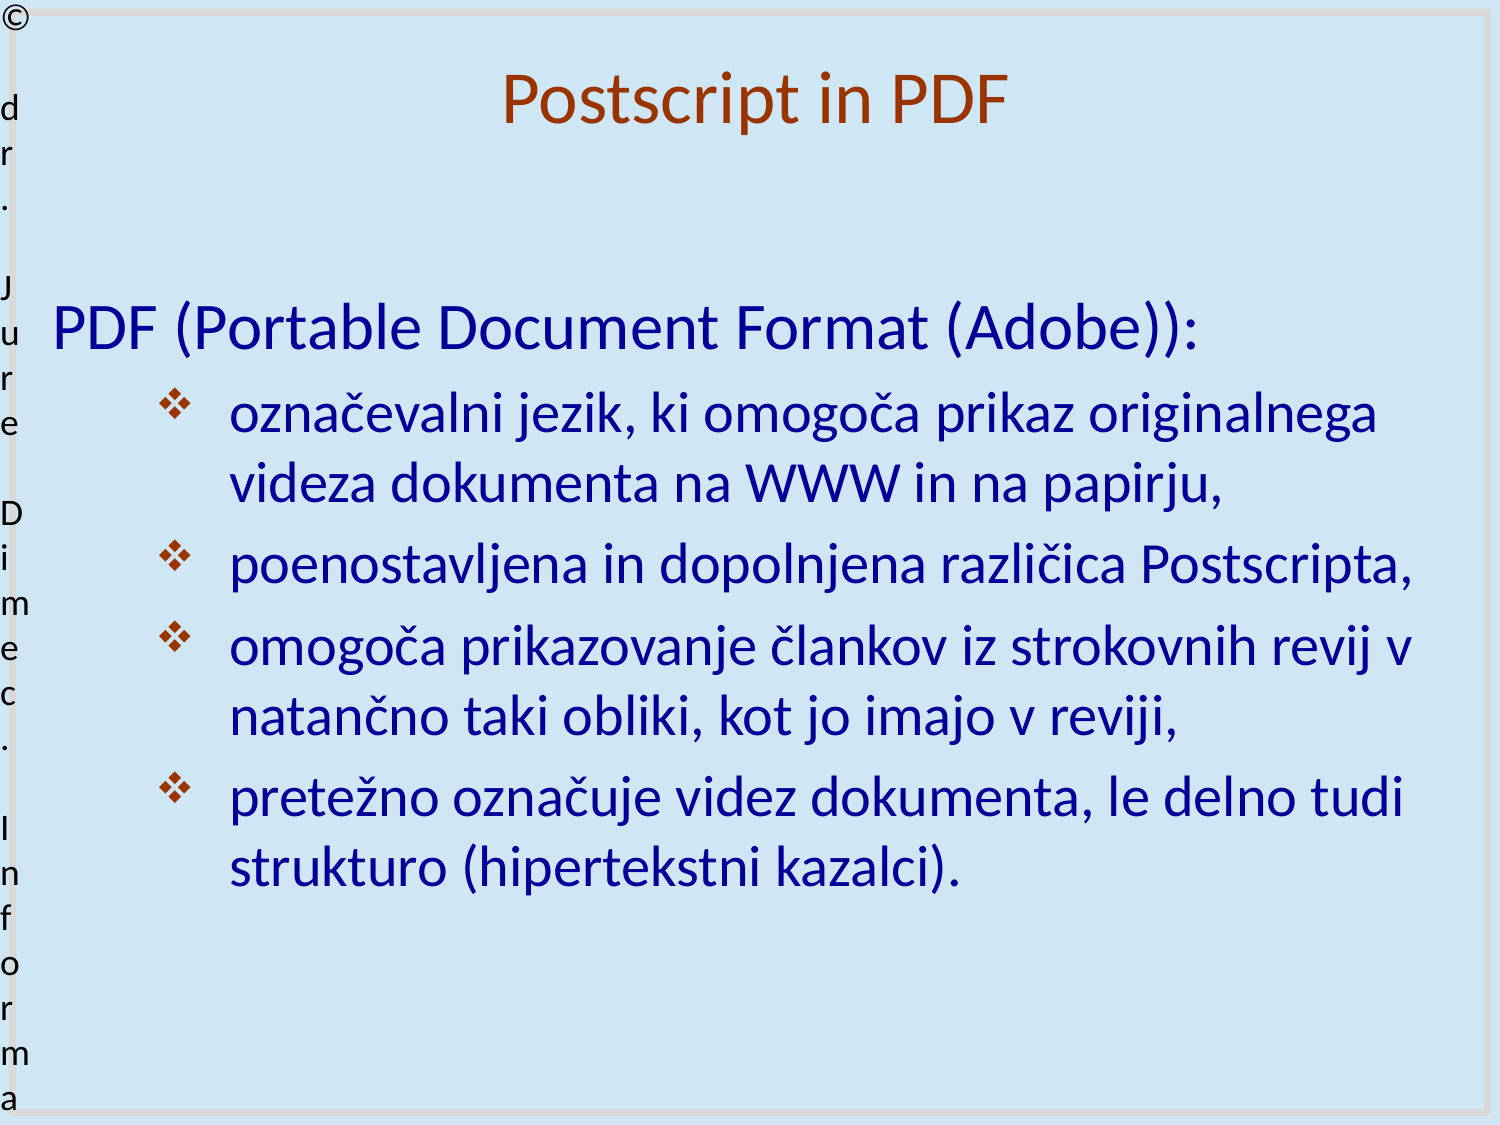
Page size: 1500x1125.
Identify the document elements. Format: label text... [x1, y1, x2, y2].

title Postscript in PDF [37, 37, 1475, 150]
list PDF (Portable Document Format (Adobe)): označevalni jezik, ki omogoča prikaz originalnega videza dokumenta na WWW in na papirju, poenostavljena in dopolnjena različica Postscripta, omogoča prikazovanje člankov iz strokovnih revij v natančno taki obliki, kot jo imajo v reviji, pretežno označuje videz dokumenta, le delno tudi strukturo (hipertekstni kazalci). [37, 275, 1475, 1050]
